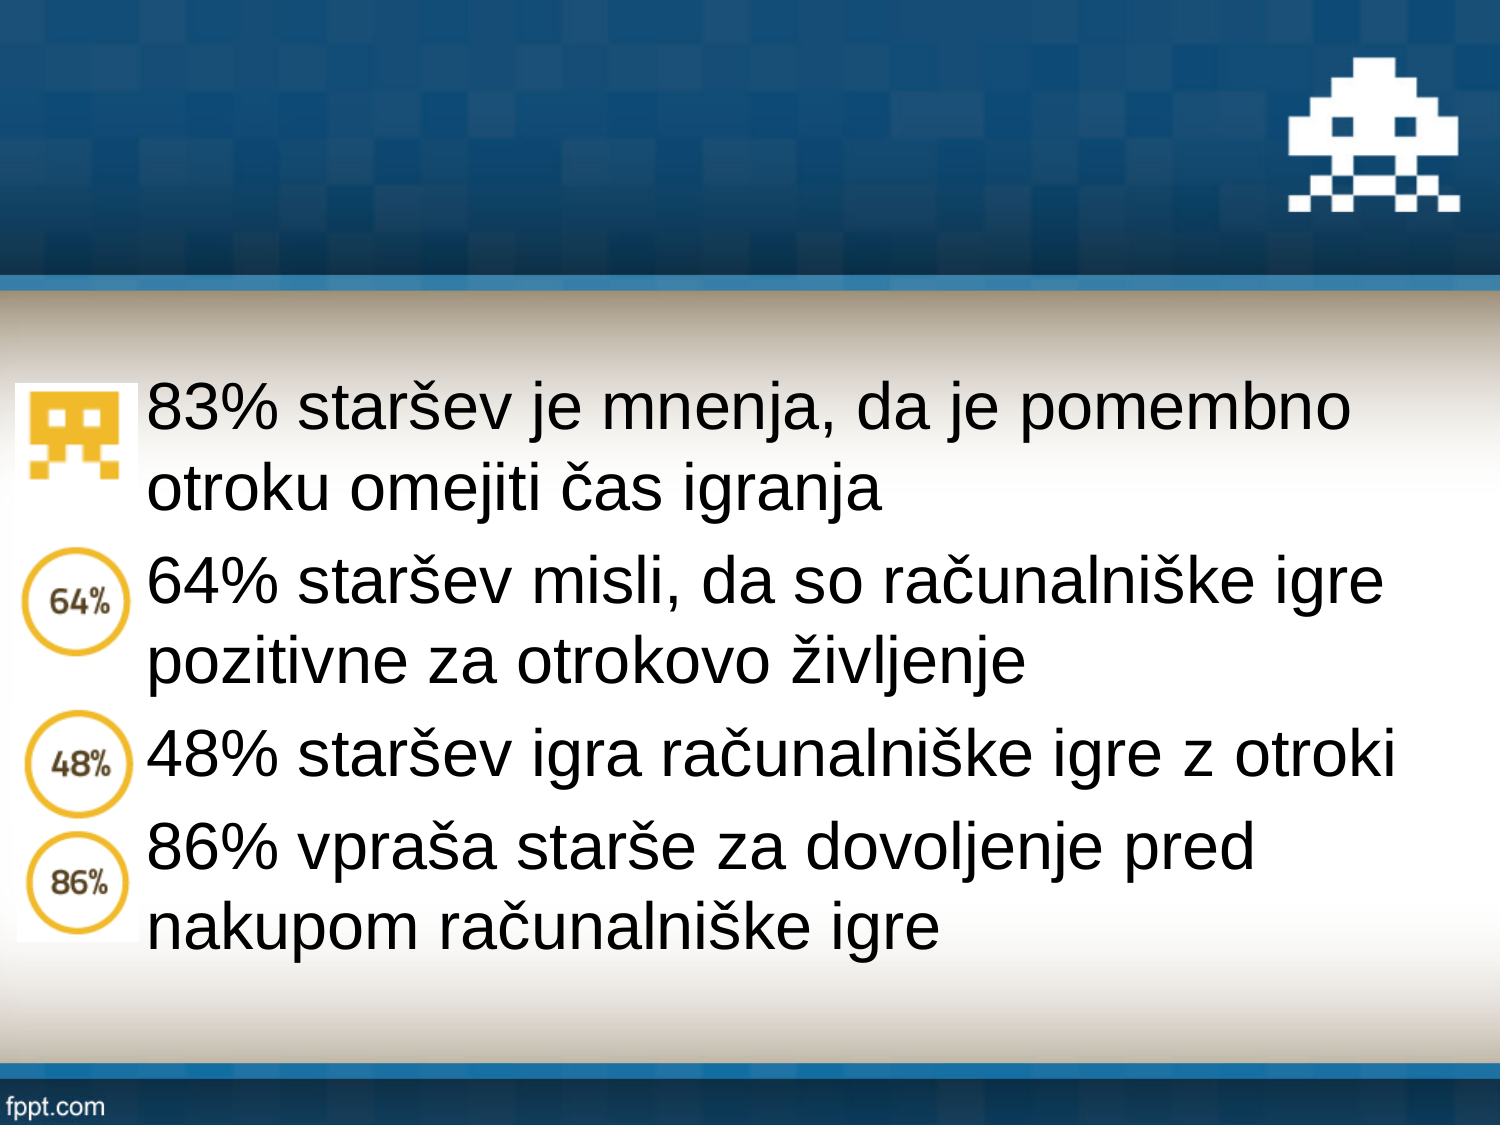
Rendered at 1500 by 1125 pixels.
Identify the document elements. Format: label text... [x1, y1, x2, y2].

list 83% staršev je mnenja, da je pomembno otroku omejiti čas igranja 64% staršev misli, da so računalniške igre pozitivne za otrokovo življenje 48% staršev igra računalniške igre z otroki 86% vpraša starše za dovoljenje pred nakupom računalniške igre [75, 262, 1425, 1005]
picture [0, 0, 1500, 1125]
